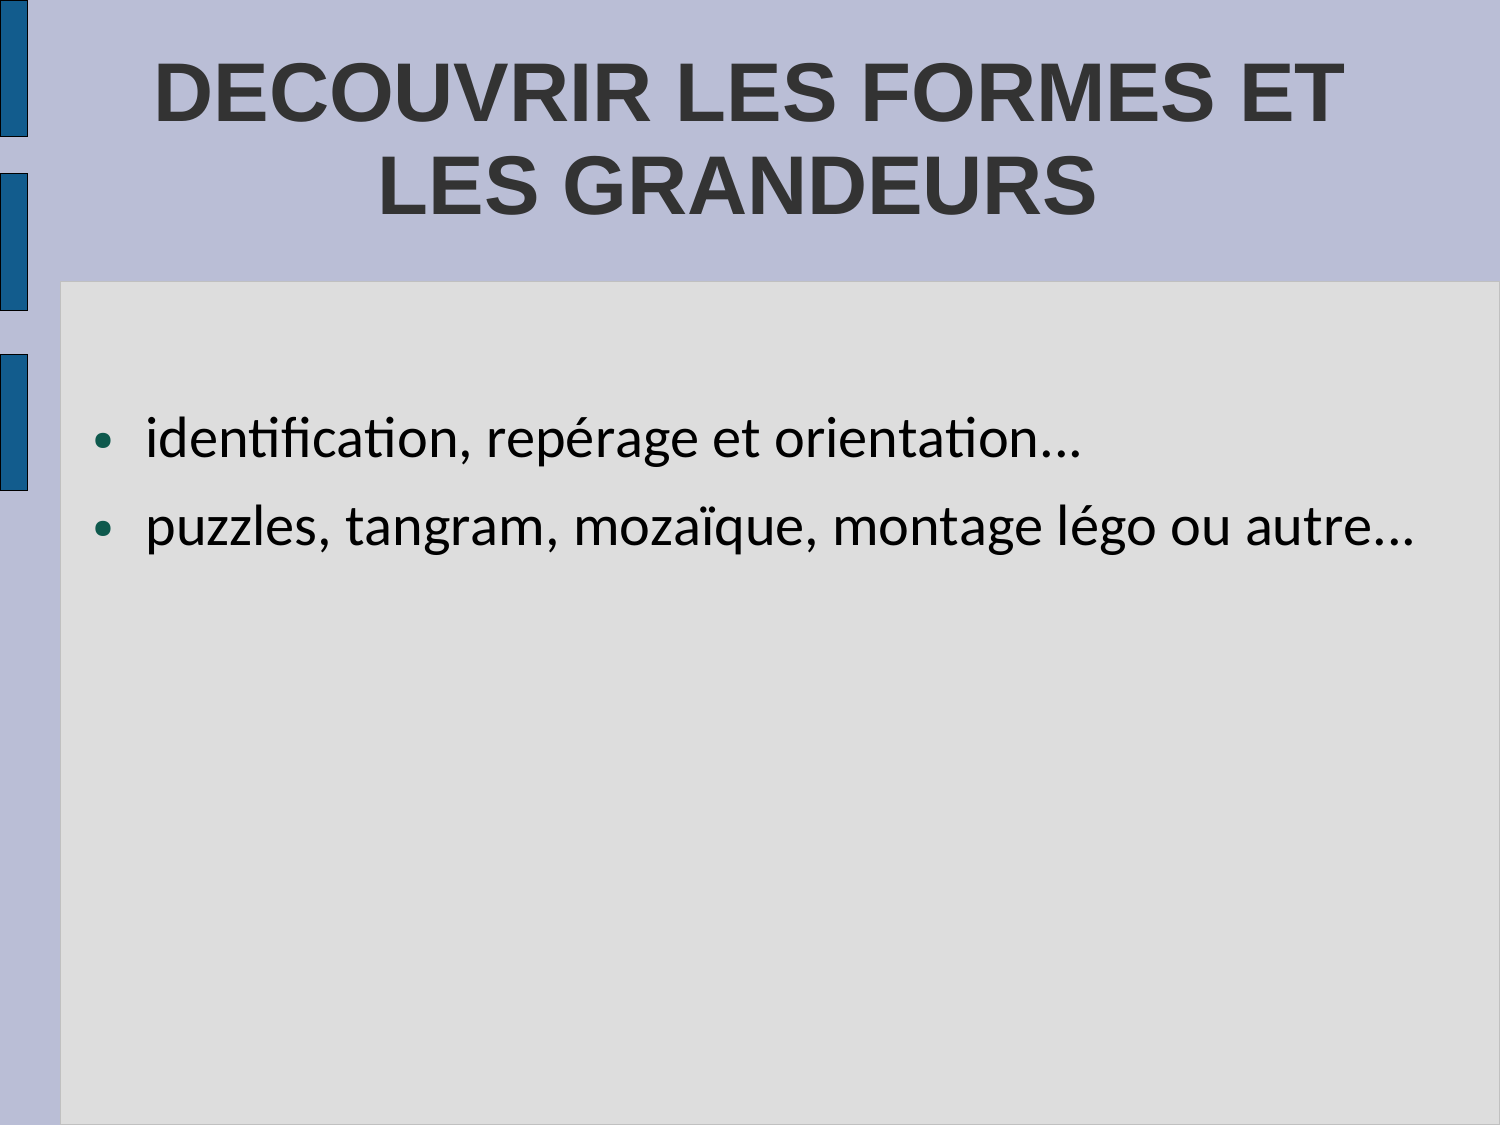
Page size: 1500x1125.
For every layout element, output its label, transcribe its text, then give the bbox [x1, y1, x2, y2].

list identification, repérage et orientation... puzzles, tangram, mozaïque, montage légo ou autre... [75, 413, 1425, 991]
title DECOUVRIR LES FORMES ET LES GRANDEURS [75, 45, 1425, 232]
